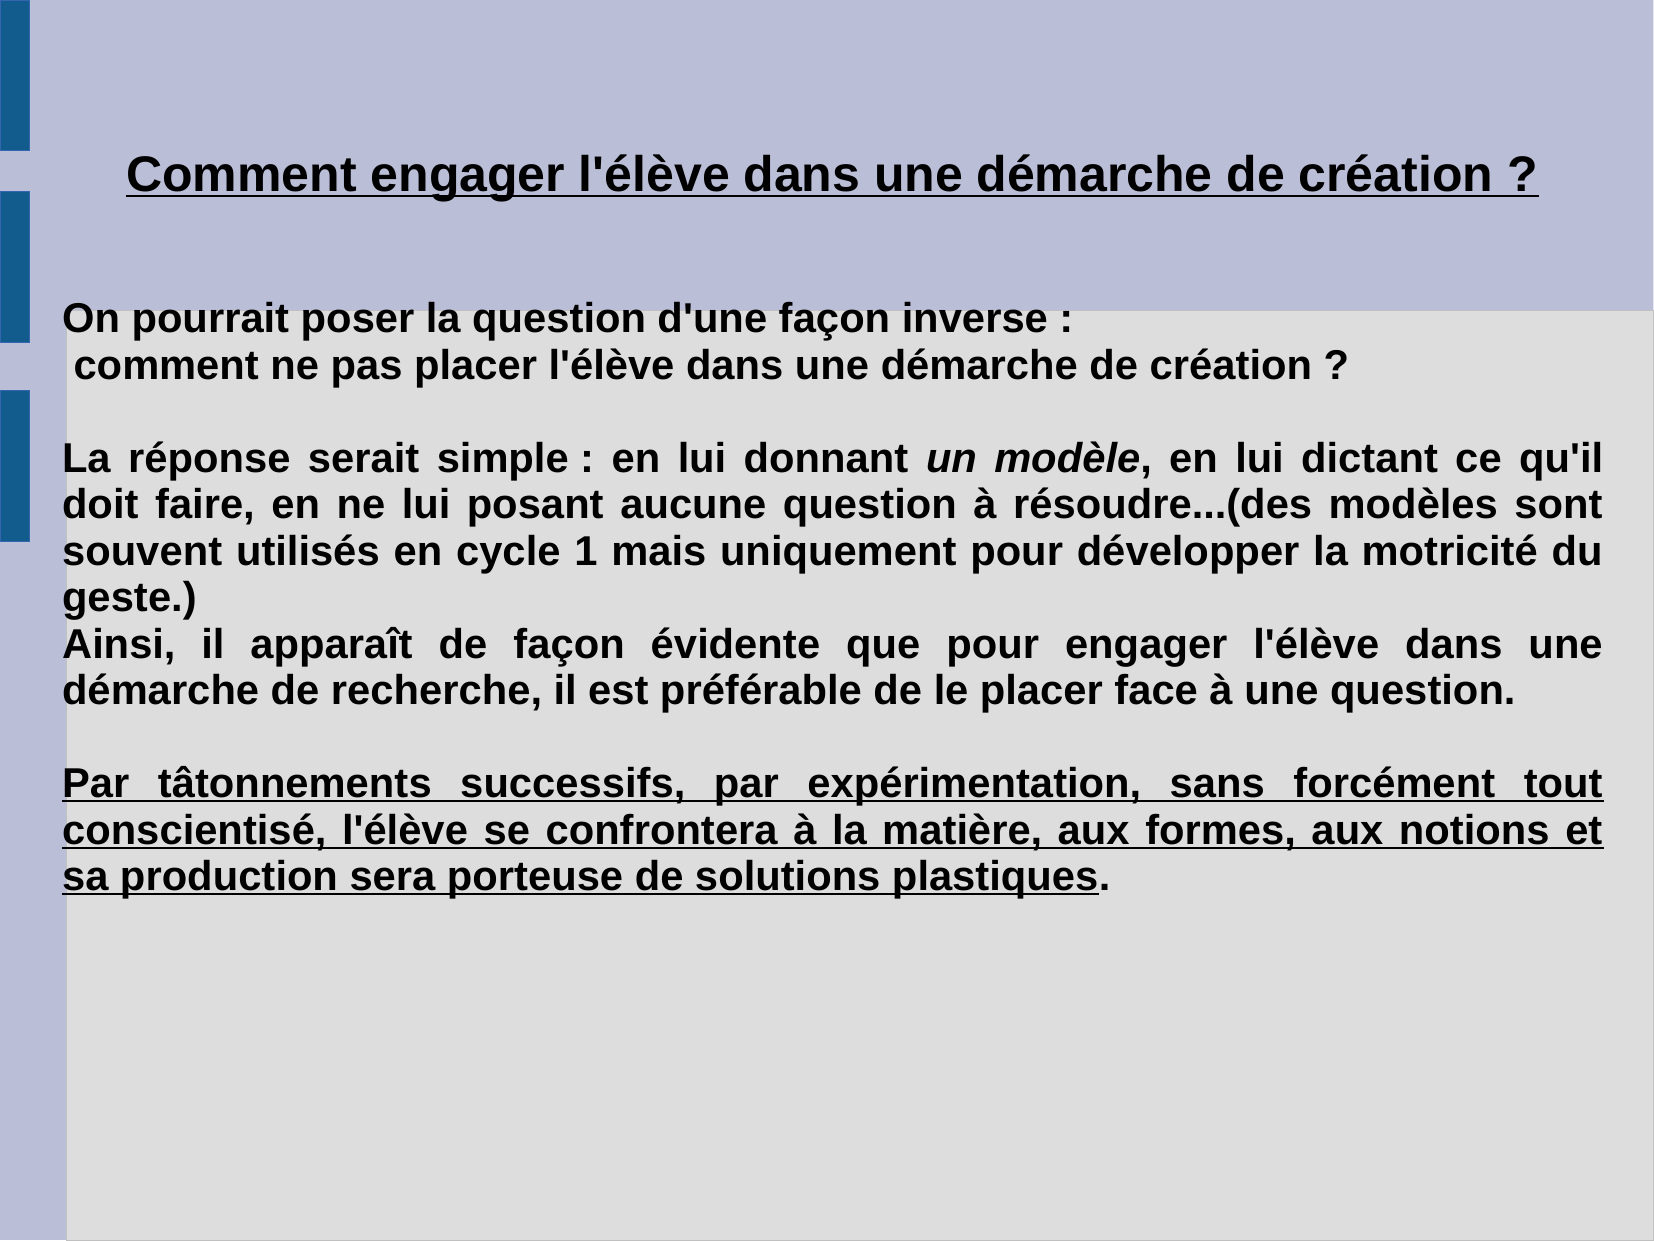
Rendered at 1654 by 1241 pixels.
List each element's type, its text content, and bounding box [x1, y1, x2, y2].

text_box Comment engager l'élève dans une démarche de création ? On pourrait poser la question d'une façon inverse : comment ne pas placer l'élève dans une démarche de création ? La réponse serait simple : en lui donnant un modèle, en lui dictant ce qu'il doit faire, en ne lui posant aucune question à résoudre...(des modèles sont souvent utilisés en cycle 1 mais uniquement pour développer la motricité du geste.) Ainsi, il apparaît de façon évidente que pour engager l'élève dans une démarche de recherche, il est préférable de le placer face à une question. Par tâtonnements successifs, par expérimentation, sans forcément tout conscientisé, l'élève se confrontera à la matière, aux formes, aux notions et sa production sera porteuse de solutions plastiques. [47, 106, 1619, 1170]
